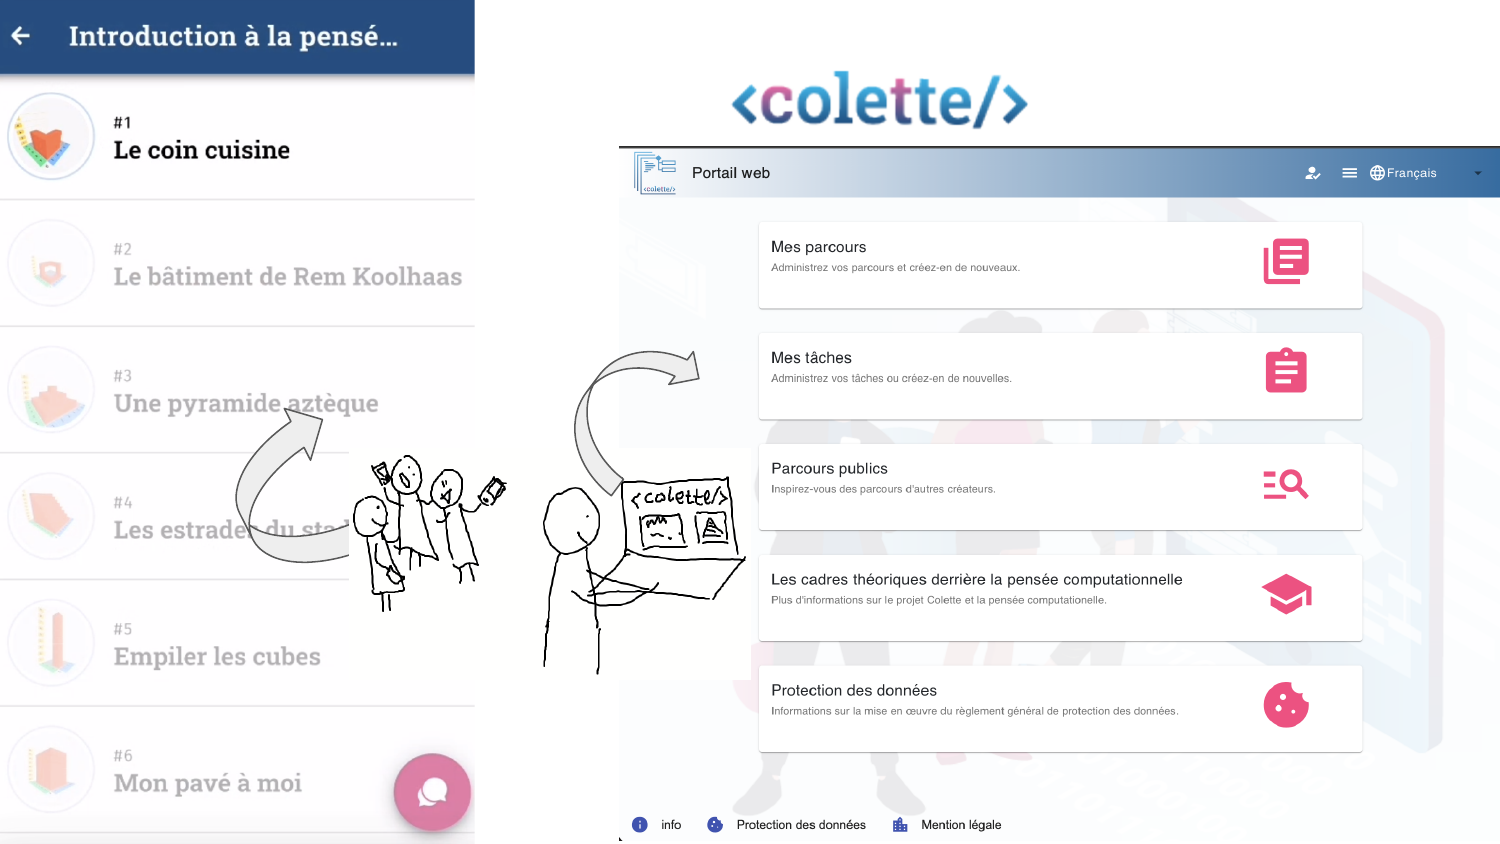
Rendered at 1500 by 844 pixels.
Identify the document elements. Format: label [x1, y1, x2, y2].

picture [0, 0, 1500, 844]
text_box [236, 408, 349, 563]
text_box [574, 351, 699, 496]
